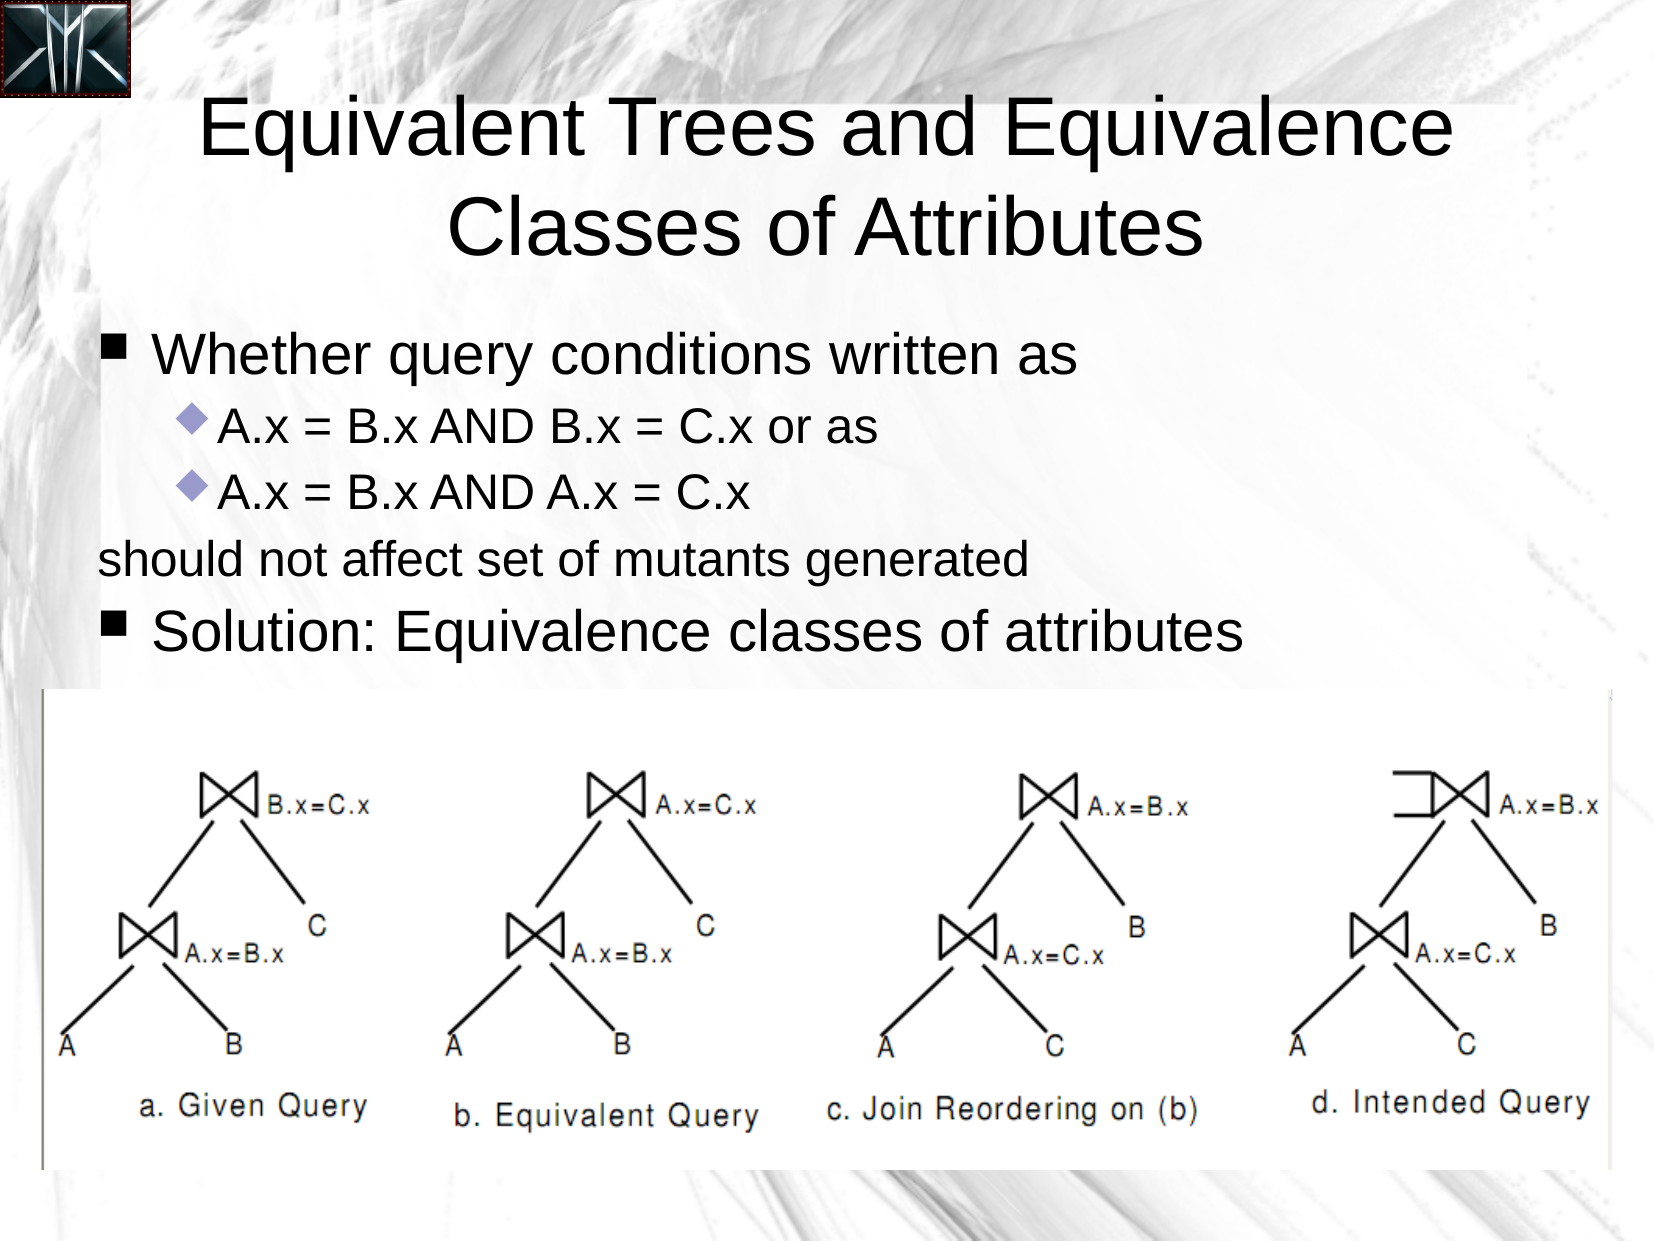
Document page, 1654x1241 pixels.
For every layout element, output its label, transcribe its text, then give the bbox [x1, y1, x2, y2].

picture [0, 0, 1654, 1241]
list Whether query conditions written as A.x = B.x AND B.x = C.x or as A.x = B.x AND A.x = C.x should not affect set of mutants generated Solution: Equivalence classes of attributes [82, 316, 1571, 689]
title Equivalent Trees and Equivalence Classes of Attributes [82, 0, 1571, 316]
